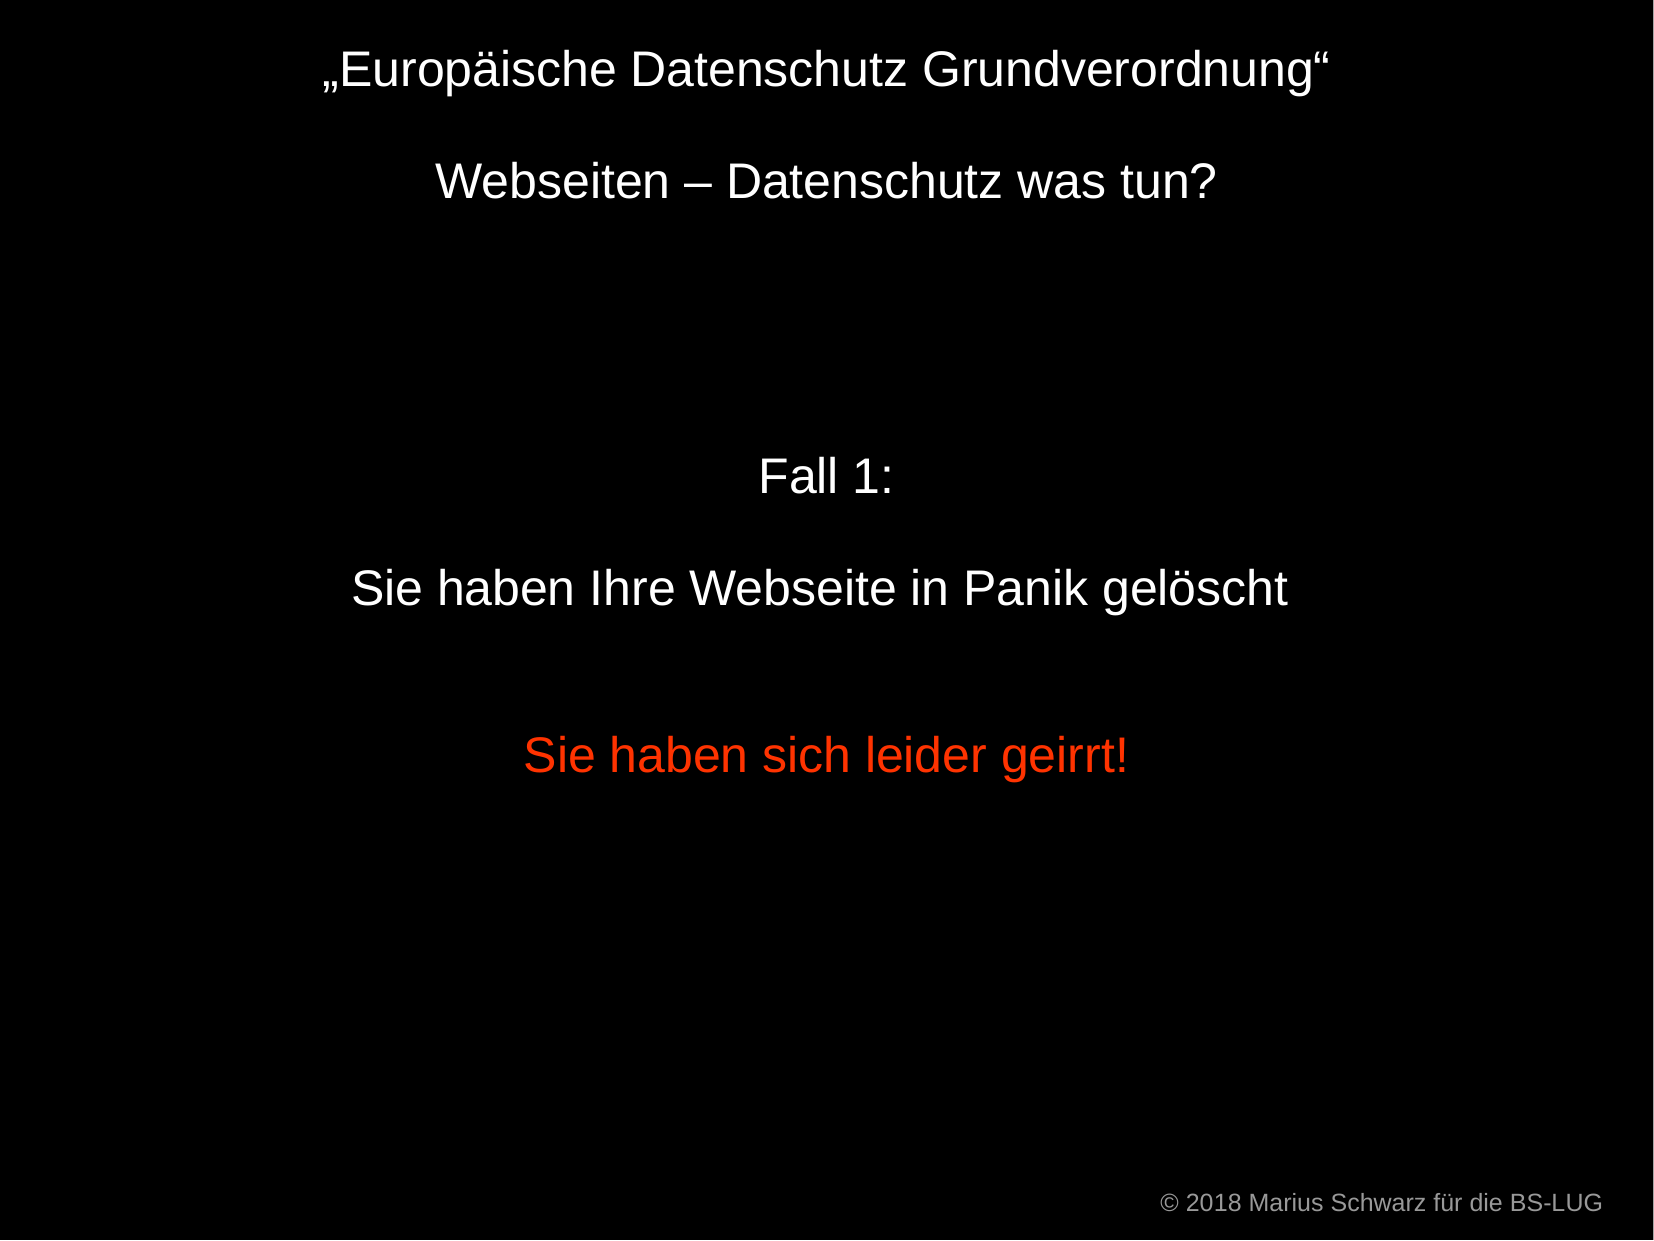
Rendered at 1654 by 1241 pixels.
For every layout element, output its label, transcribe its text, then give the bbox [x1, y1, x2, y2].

text_box Fall 1: Sie haben Ihre Webseite in Panik gelöscht Sie haben sich leider geirrt! [82, 290, 1571, 1109]
title „Europäische Datenschutz Grundverordnung“ Webseiten – Datenschutz was tun? [82, 41, 1571, 209]
text_box © 2018 Marius Schwarz für die BS-LUG [1145, 1181, 1630, 1224]
